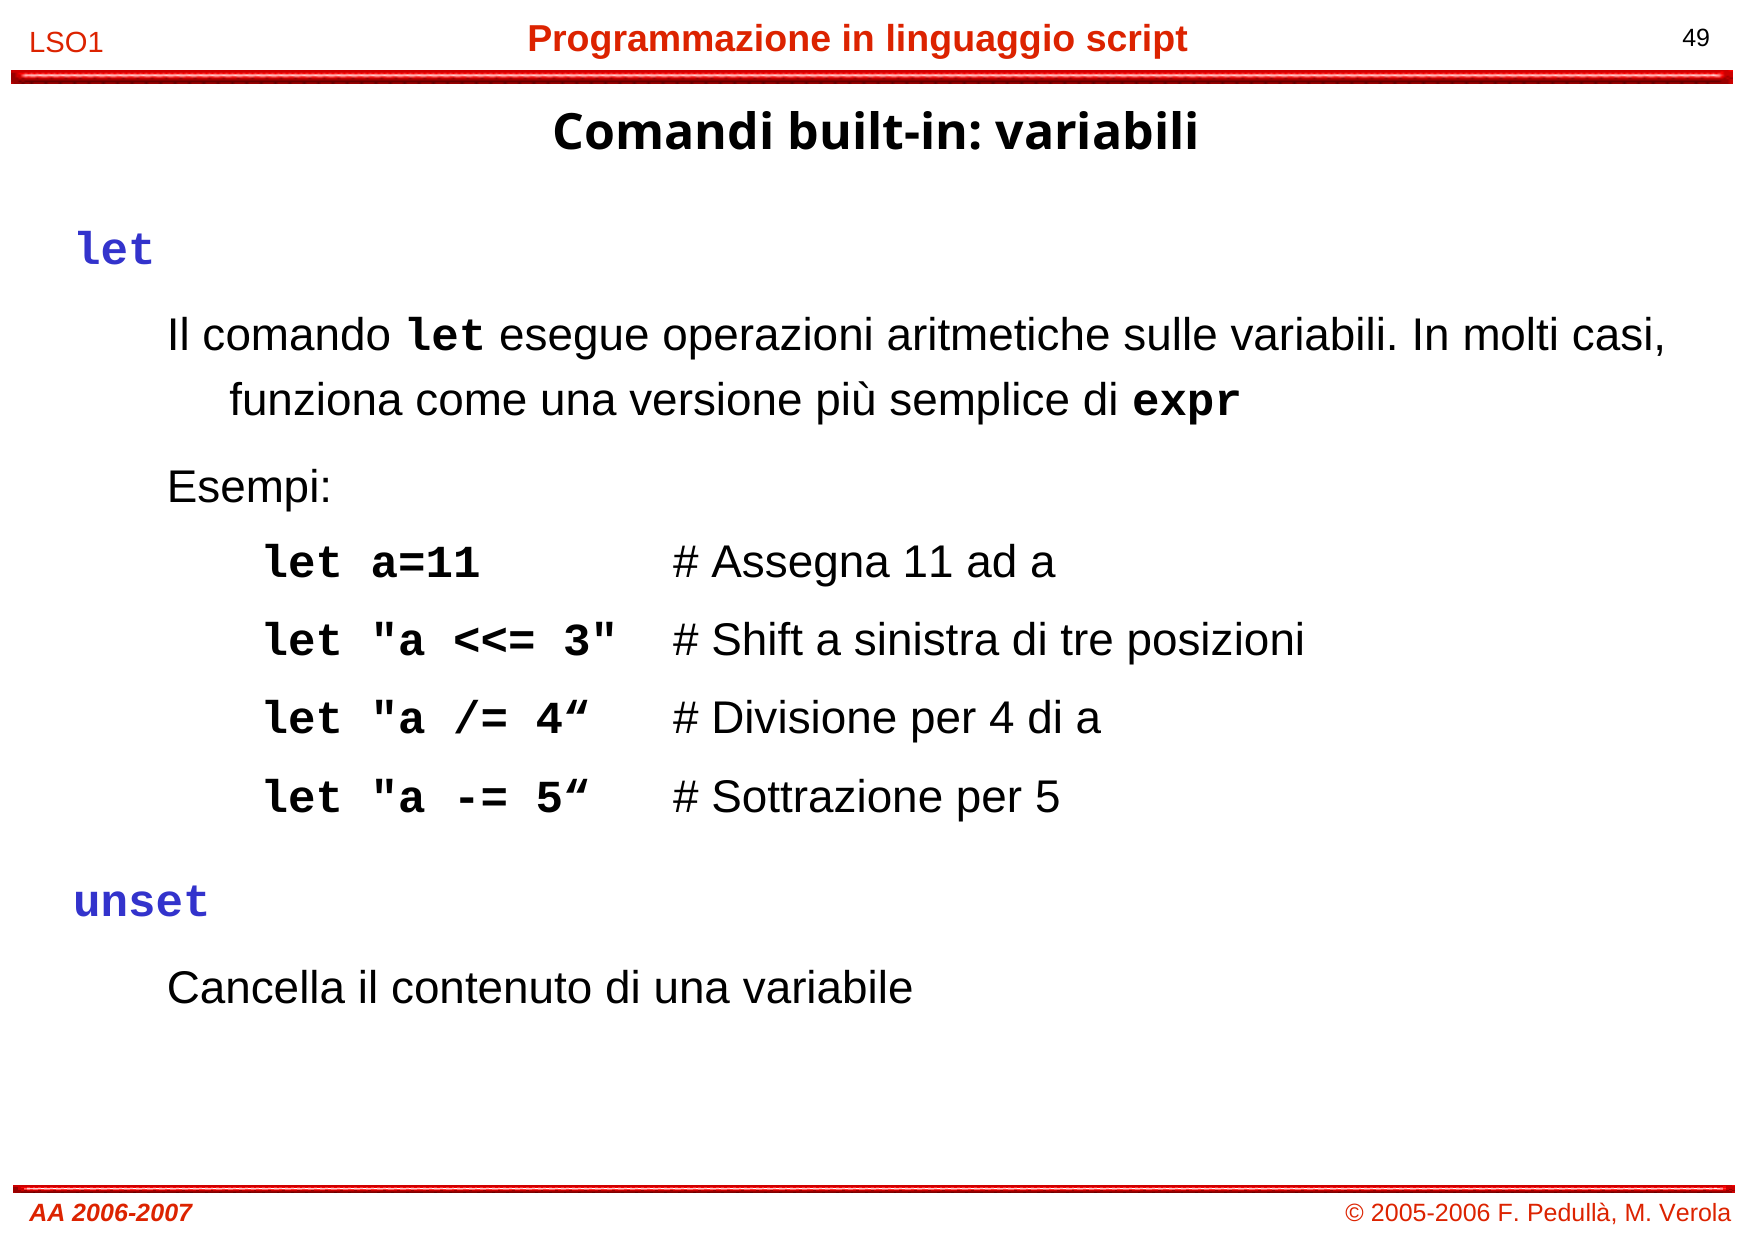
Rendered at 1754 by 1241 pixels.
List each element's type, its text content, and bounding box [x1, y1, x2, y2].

title Comandi built-in: variabili [512, 84, 1241, 180]
picture [13, 1185, 1735, 1193]
list let Il comando let esegue operazioni aritmetiche sulle variabili. In molti casi, funziona come una versione più semplice di expr Esempi: let a=11 # Assegna 11 ad a let "a <<= 3" # Shift a sinistra di tre posizioni let "a /= 4“ # Divisione per 4 di a let "a -= 5“ # Sottrazione per 5 unset Cancella il contenuto di una variabile [58, 206, 1696, 1029]
picture [11, 70, 1733, 84]
